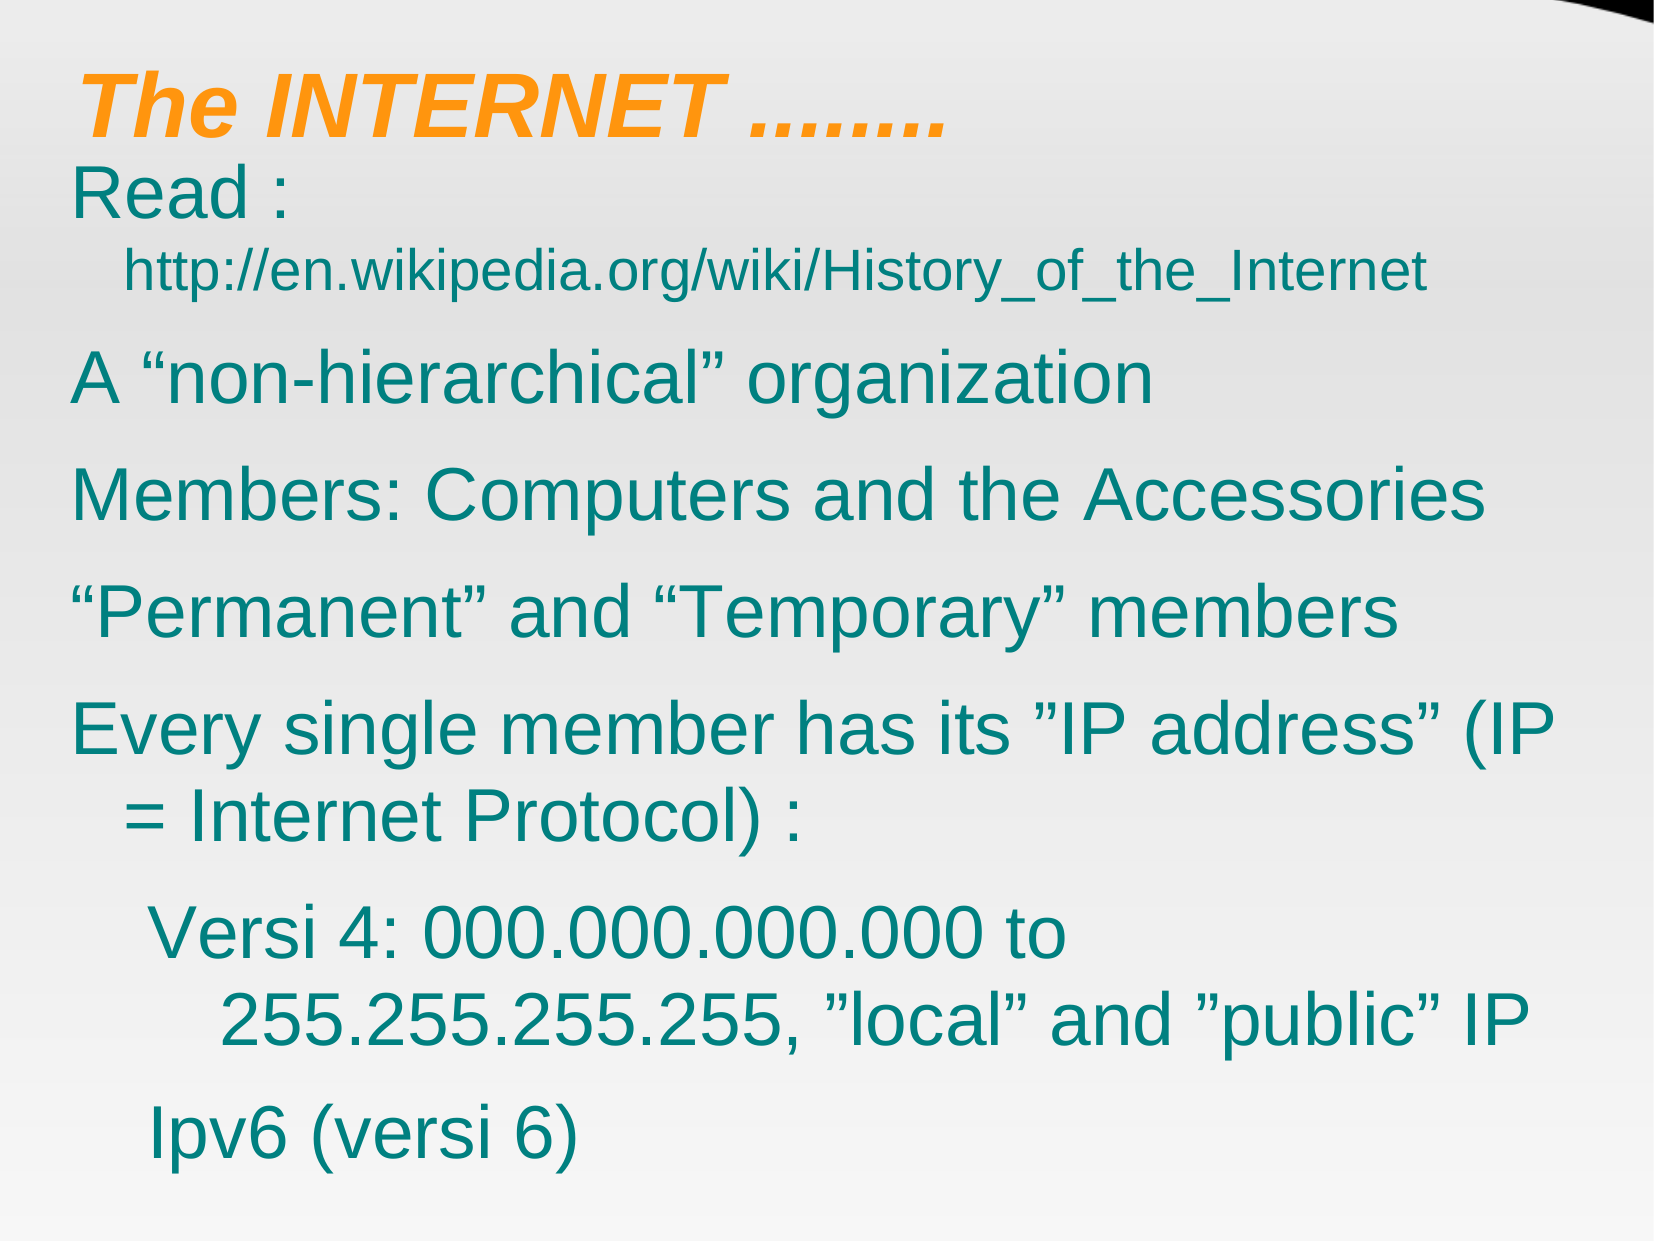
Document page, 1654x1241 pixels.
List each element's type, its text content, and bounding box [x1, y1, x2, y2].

list Read : http://en.wikipedia.org/wiki/History_of_the_Internet A “non-hierarchical” organization Members: Computers and the Accessories “Permanent” and “Temporary” members Every single member has its ”IP address” (IP = Internet Protocol) : Versi 4: 000.000.000.000 to 255.255.255.255, ”local” and ”public” IP Ipv6 (versi 6)‏ [53, 147, 1595, 1170]
title The INTERNET ........ [76, 7, 1565, 147]
picture [0, 0, 1654, 1241]
